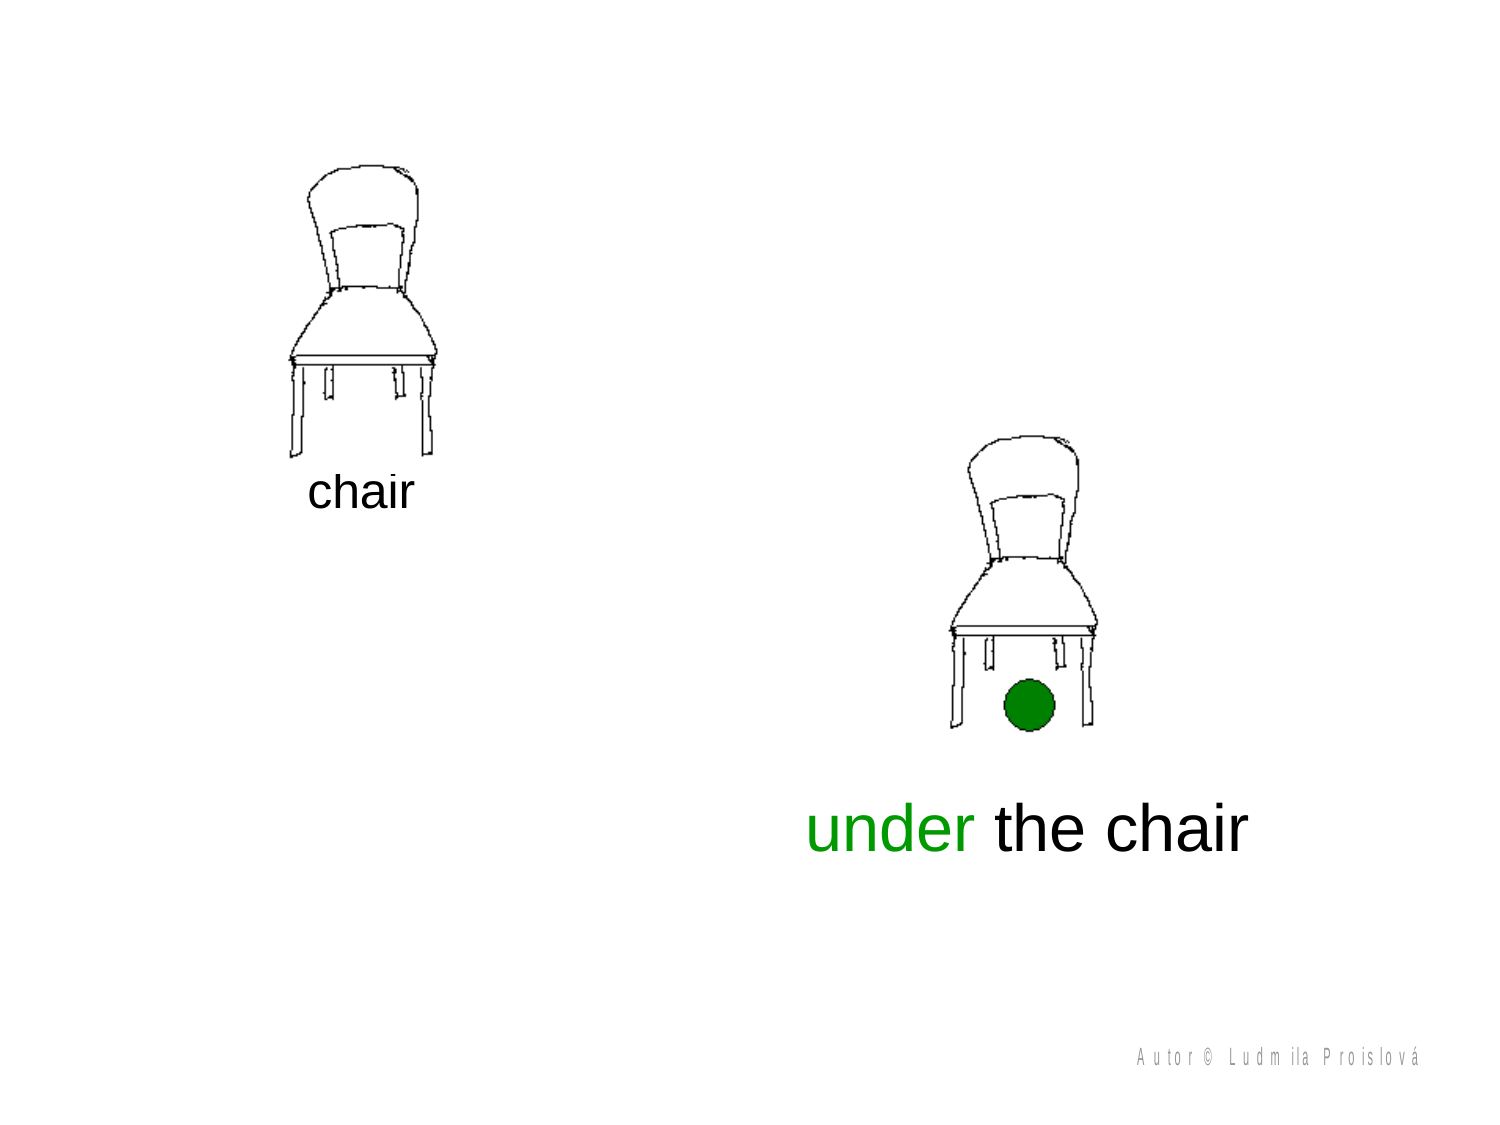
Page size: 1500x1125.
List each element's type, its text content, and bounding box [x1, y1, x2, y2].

list chair [277, 474, 432, 539]
picture [1122, 1033, 1443, 1081]
picture [927, 420, 1128, 751]
picture [265, 148, 455, 474]
title under the chair [761, 774, 1294, 882]
